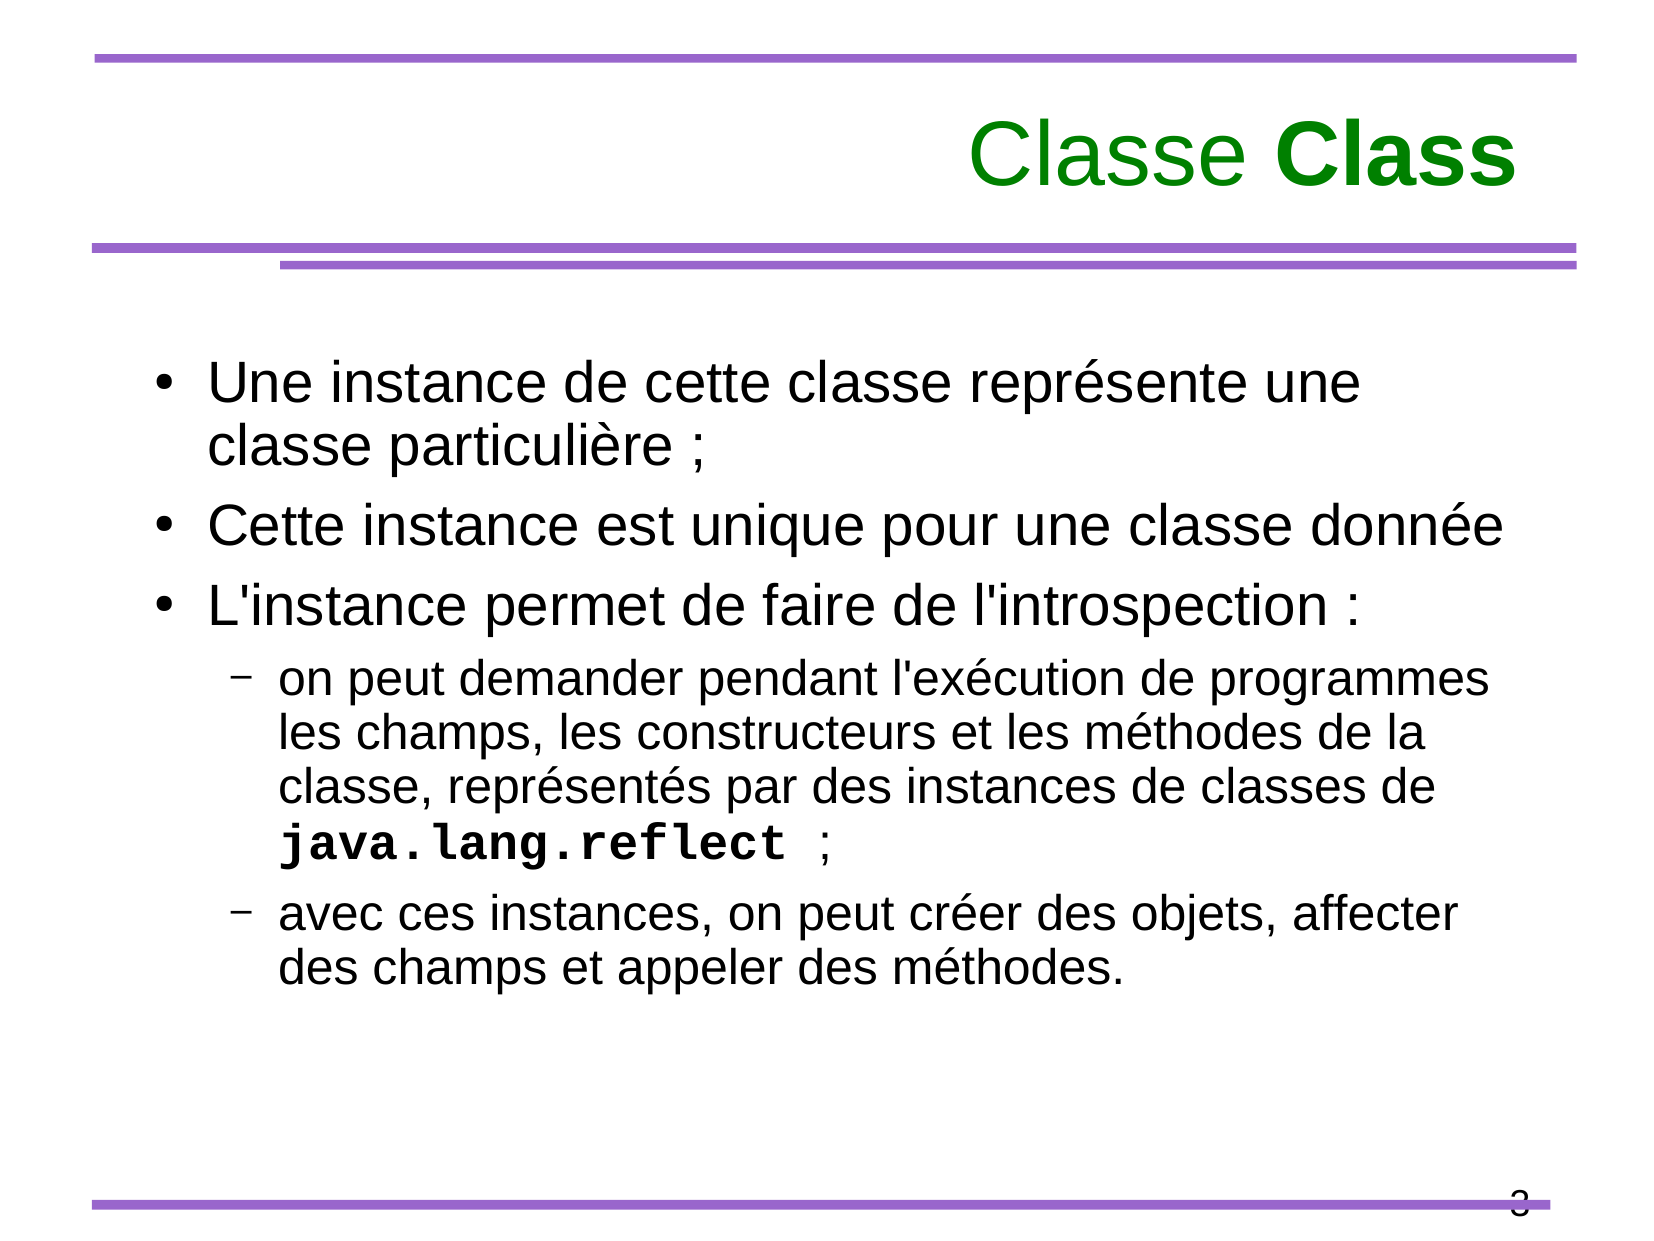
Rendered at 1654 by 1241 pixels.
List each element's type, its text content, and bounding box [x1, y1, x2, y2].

title Classe Class [121, 42, 1534, 265]
list Une instance de cette classe représente une classe particulière ; Cette instance est unique pour une classe donnée L'instance permet de faire de l'introspection : on peut demander pendant l'exécution de programmes les champs, les constructeurs et les méthodes de la classe, représentés par des instances de classes de java.lang.reflect ; avec ces instances, on peut créer des objets, affecter des champs et appeler des méthodes. [121, 344, 1534, 1142]
